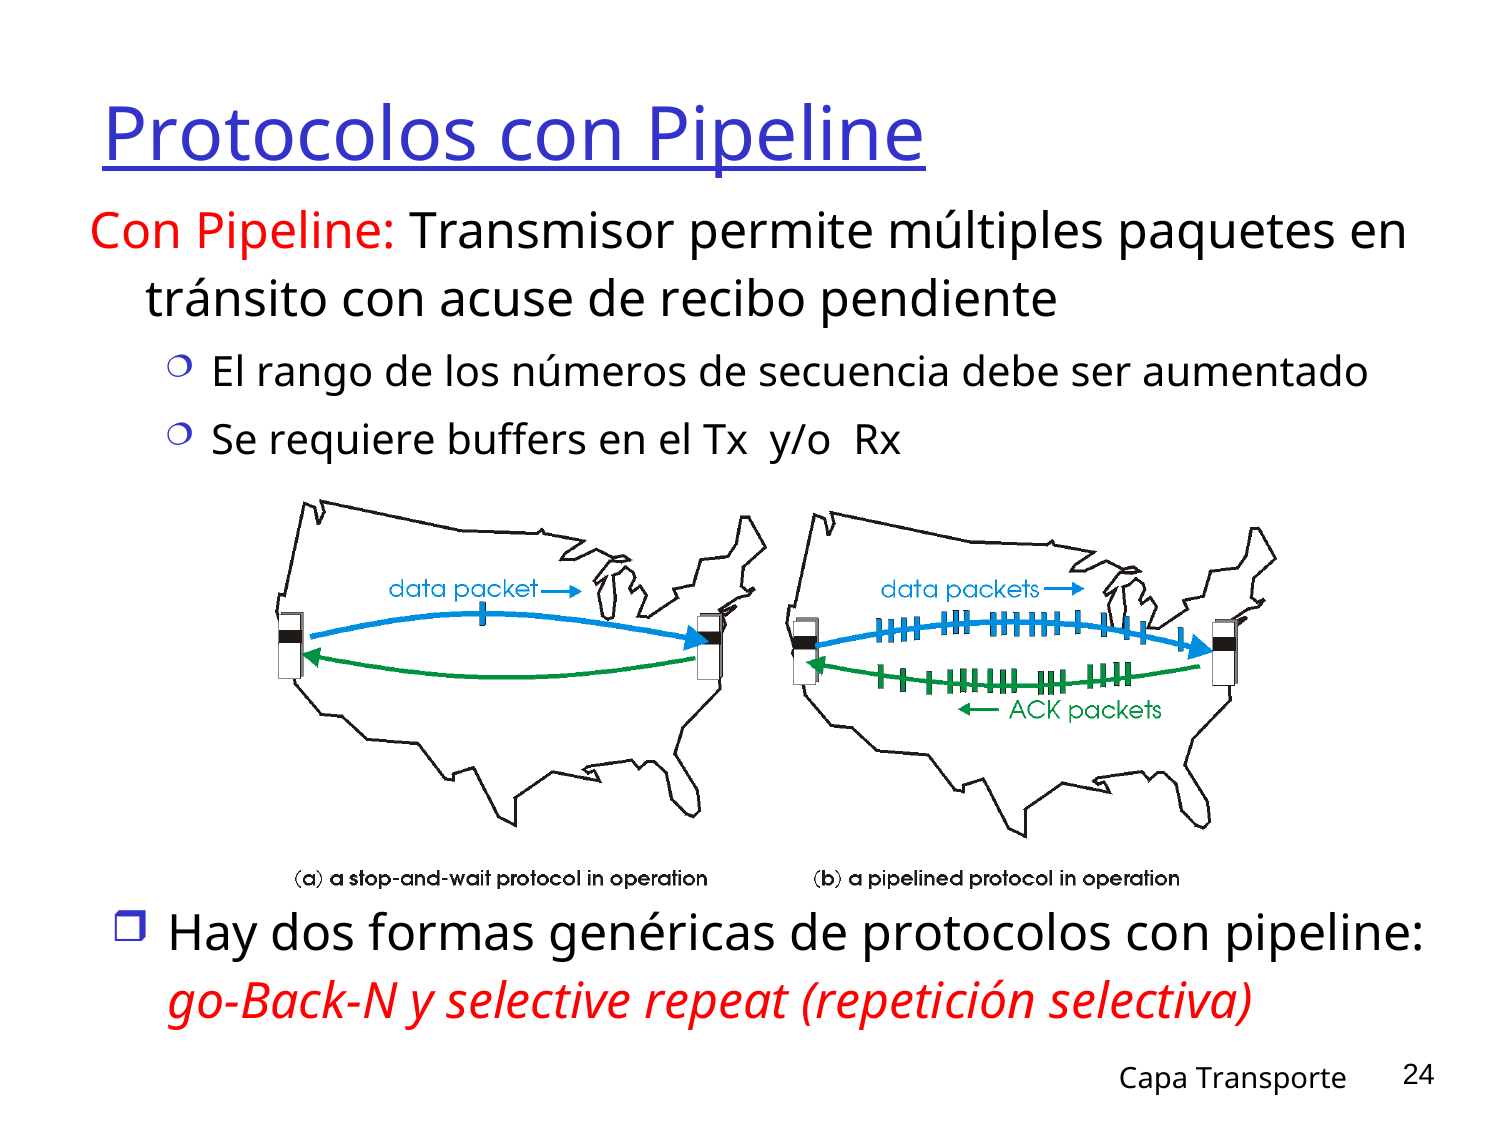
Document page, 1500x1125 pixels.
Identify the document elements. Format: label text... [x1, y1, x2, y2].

title Protocolos con Pipeline [87, 37, 1363, 187]
list Hay dos formas genéricas de protocolos con pipeline: go-Back-N y selective repeat (repetición selectiva)‏ [96, 889, 1457, 1085]
picture [275, 499, 1277, 889]
list Con Pipeline: Transmisor permite múltiples paquetes en tránsito con acuse de recibo pendiente El rango de los números de secuencia debe ser aumentado Se requiere buffers en el Tx y/o Rx [74, 187, 1463, 526]
